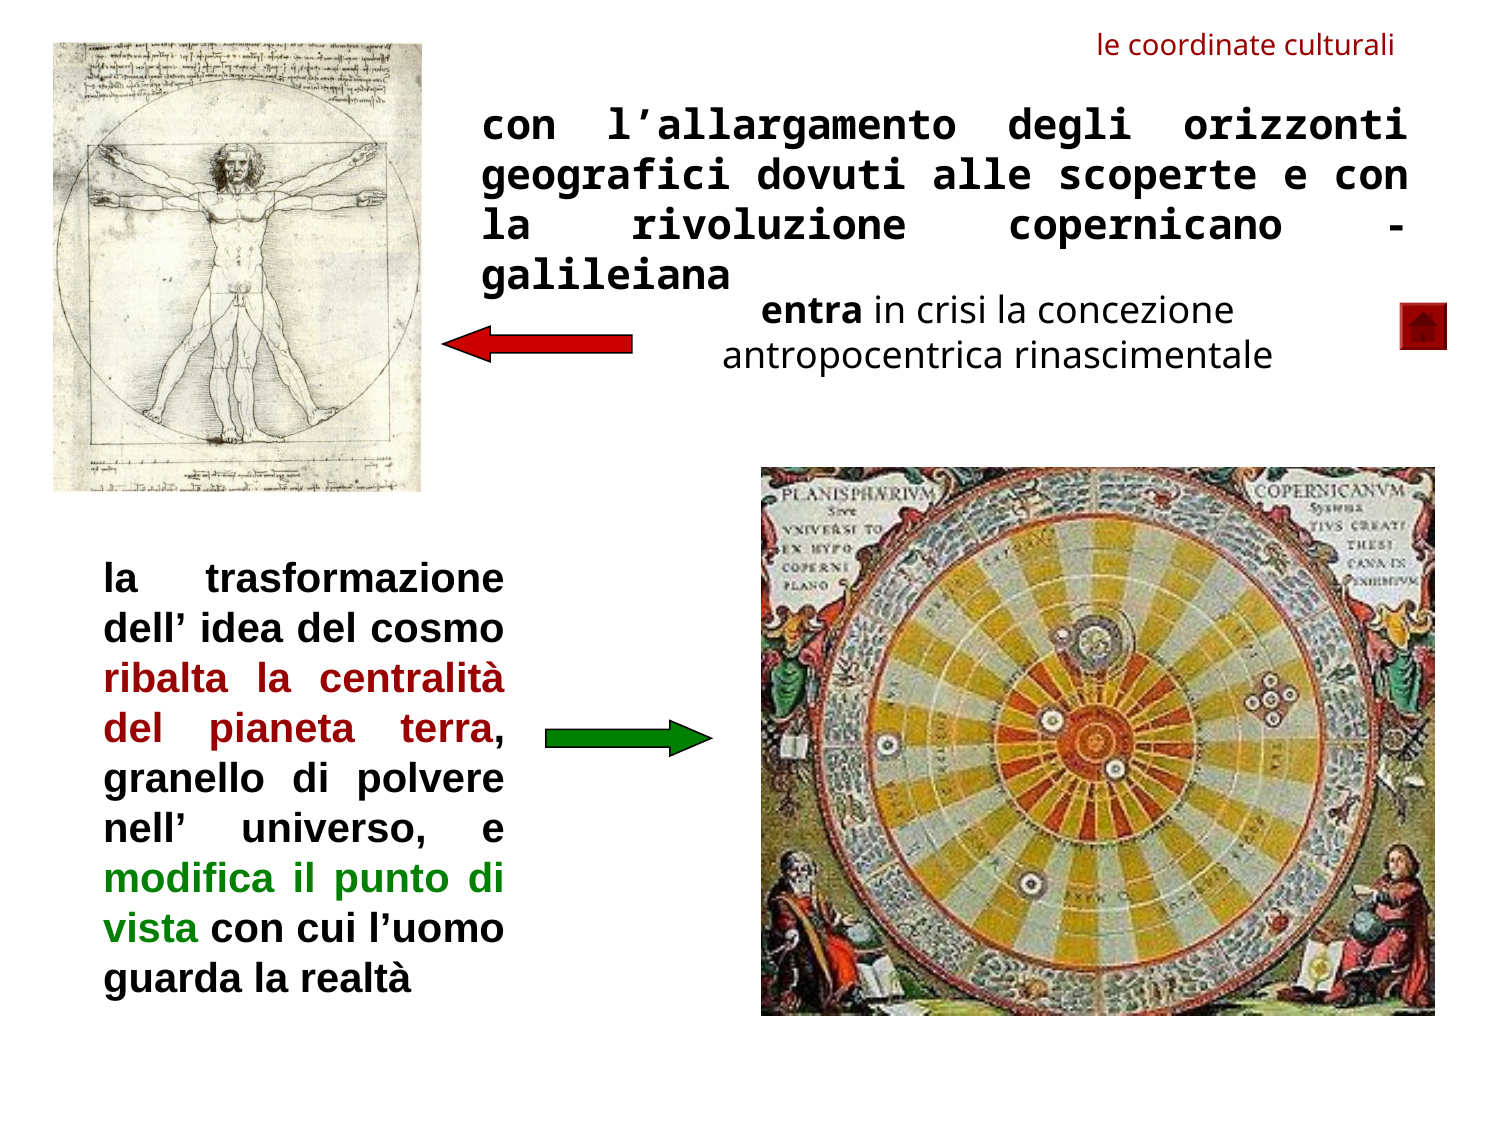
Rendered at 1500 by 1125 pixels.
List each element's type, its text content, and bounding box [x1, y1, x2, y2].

text_box [442, 326, 632, 362]
text_box la trasformazione dell’ idea del cosmo ribalta la centralità del pianeta terra, granello di polvere nell’ universo, e modifica il punto di vista con cui l’uomo guarda la realtà [88, 543, 520, 1009]
text_box le coordinate culturali [1009, 18, 1483, 70]
text_box [545, 720, 712, 756]
picture [761, 467, 1435, 1016]
picture [53, 42, 422, 492]
text_box [1401, 302, 1447, 350]
text_box entra in crisi la concezione antropocentrica rinascimentale [643, 278, 1353, 385]
text_box con l’allargamento degli orizzonti geografici dovuti alle scoperte e con la rivoluzione copernicano - galileiana [466, 90, 1424, 306]
